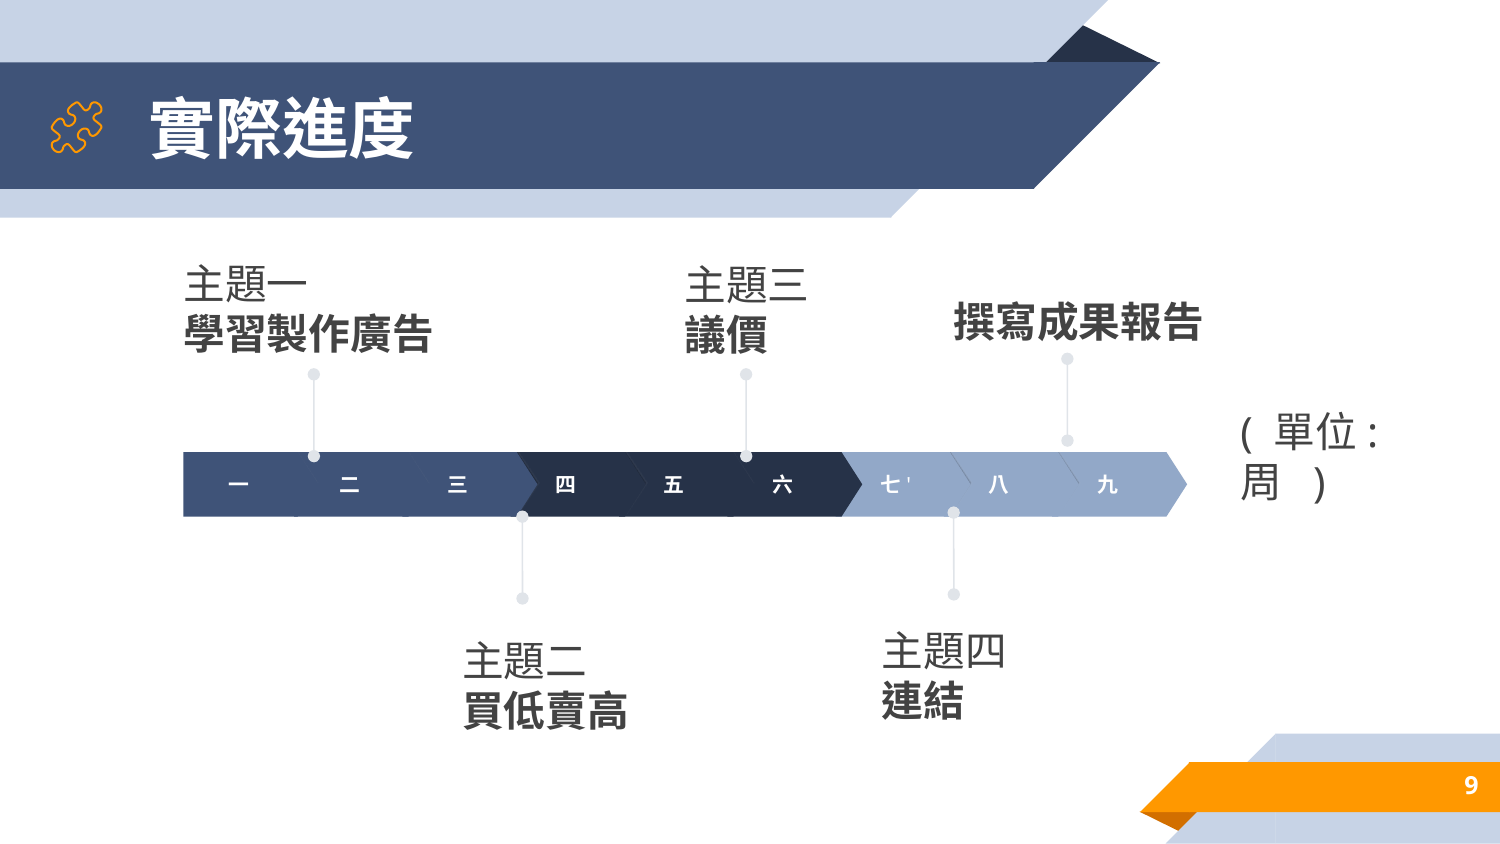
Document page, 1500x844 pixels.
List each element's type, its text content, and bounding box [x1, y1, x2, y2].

text_box 四 [518, 452, 646, 517]
slide_number <編號> [1249, 760, 1494, 813]
text_box 八 [951, 452, 1079, 517]
text_box 九 [1059, 452, 1188, 517]
text_box 六 [734, 452, 863, 517]
text_box 主題二 買低賣高 [595, 715, 620, 723]
text_box 七' [842, 452, 971, 517]
text_box ( 單位: 周 ) [1240, 453, 1440, 506]
title 實際進度 [133, 64, 997, 190]
text_box 主題四 連結 [881, 637, 1142, 725]
text_box 三 [409, 452, 538, 517]
text_box 二 [299, 452, 430, 517]
text_box 主題四 連結 [972, 638, 1000, 662]
text_box 主題一 學習製作廣告 [183, 270, 443, 358]
text_box 撰寫成果報告 [953, 258, 1214, 346]
text_box 五 [626, 452, 755, 517]
text_box 主題三 議價 [684, 271, 944, 359]
text_box 主題二 買低賣高 [462, 634, 782, 723]
text_box 一 [183, 452, 319, 517]
